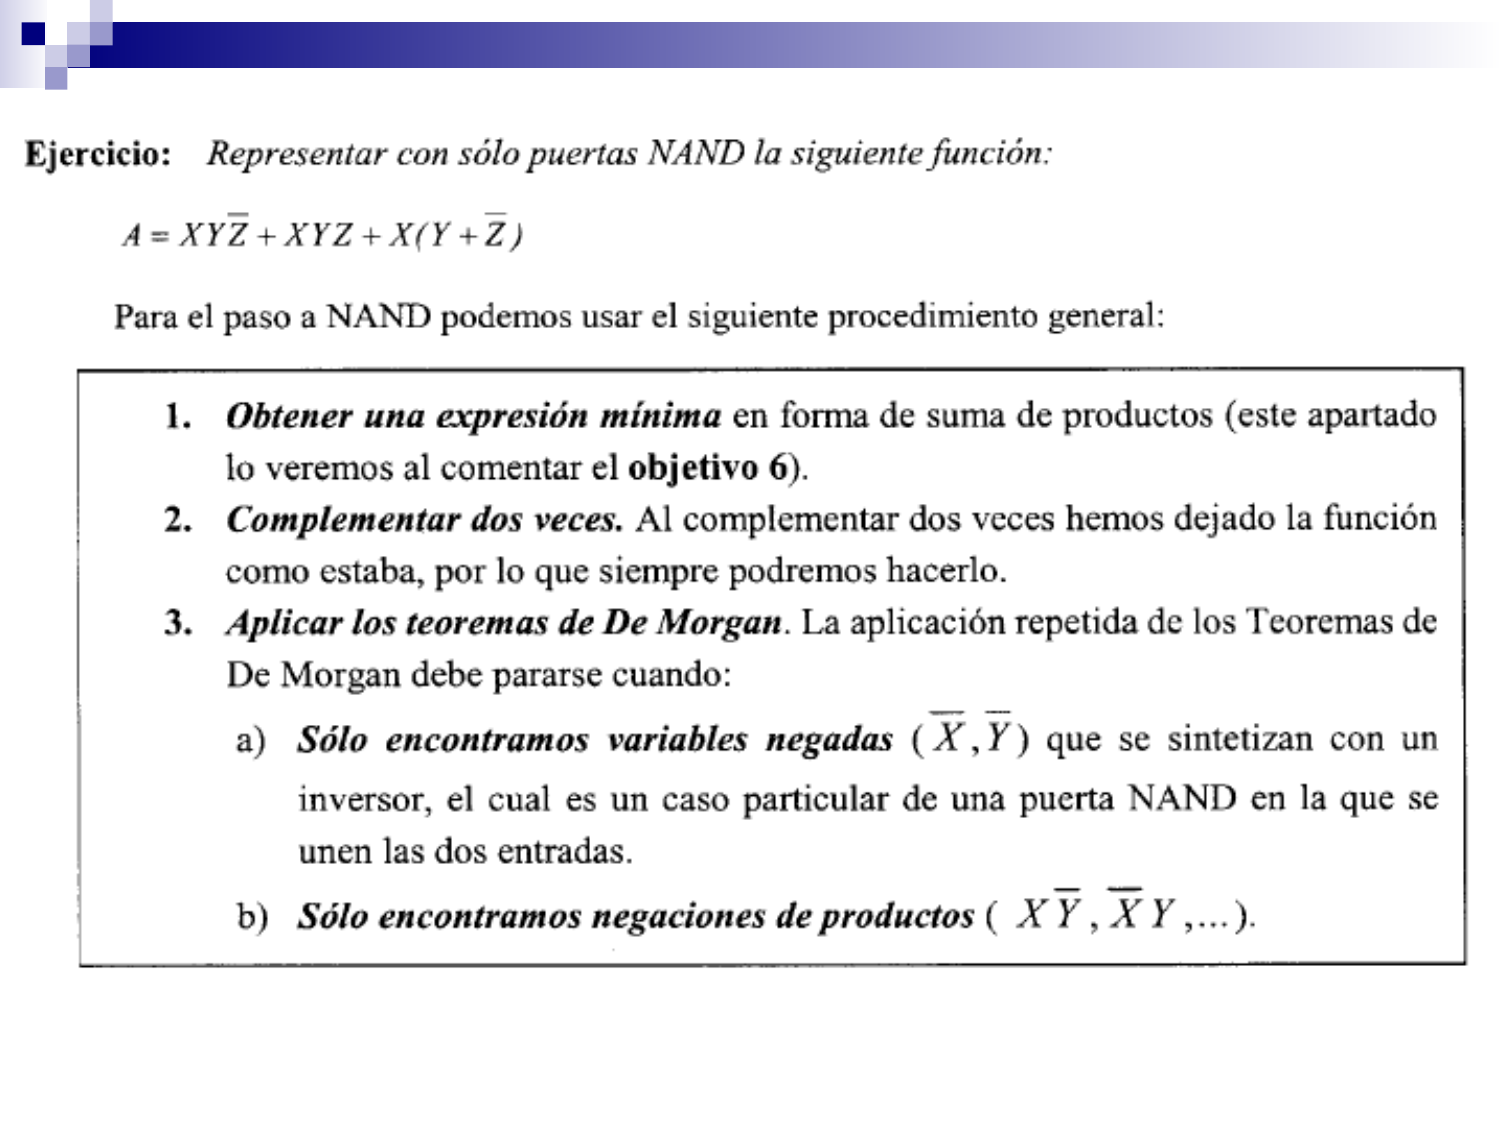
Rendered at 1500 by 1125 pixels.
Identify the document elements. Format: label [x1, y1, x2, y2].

picture [0, 136, 1500, 989]
